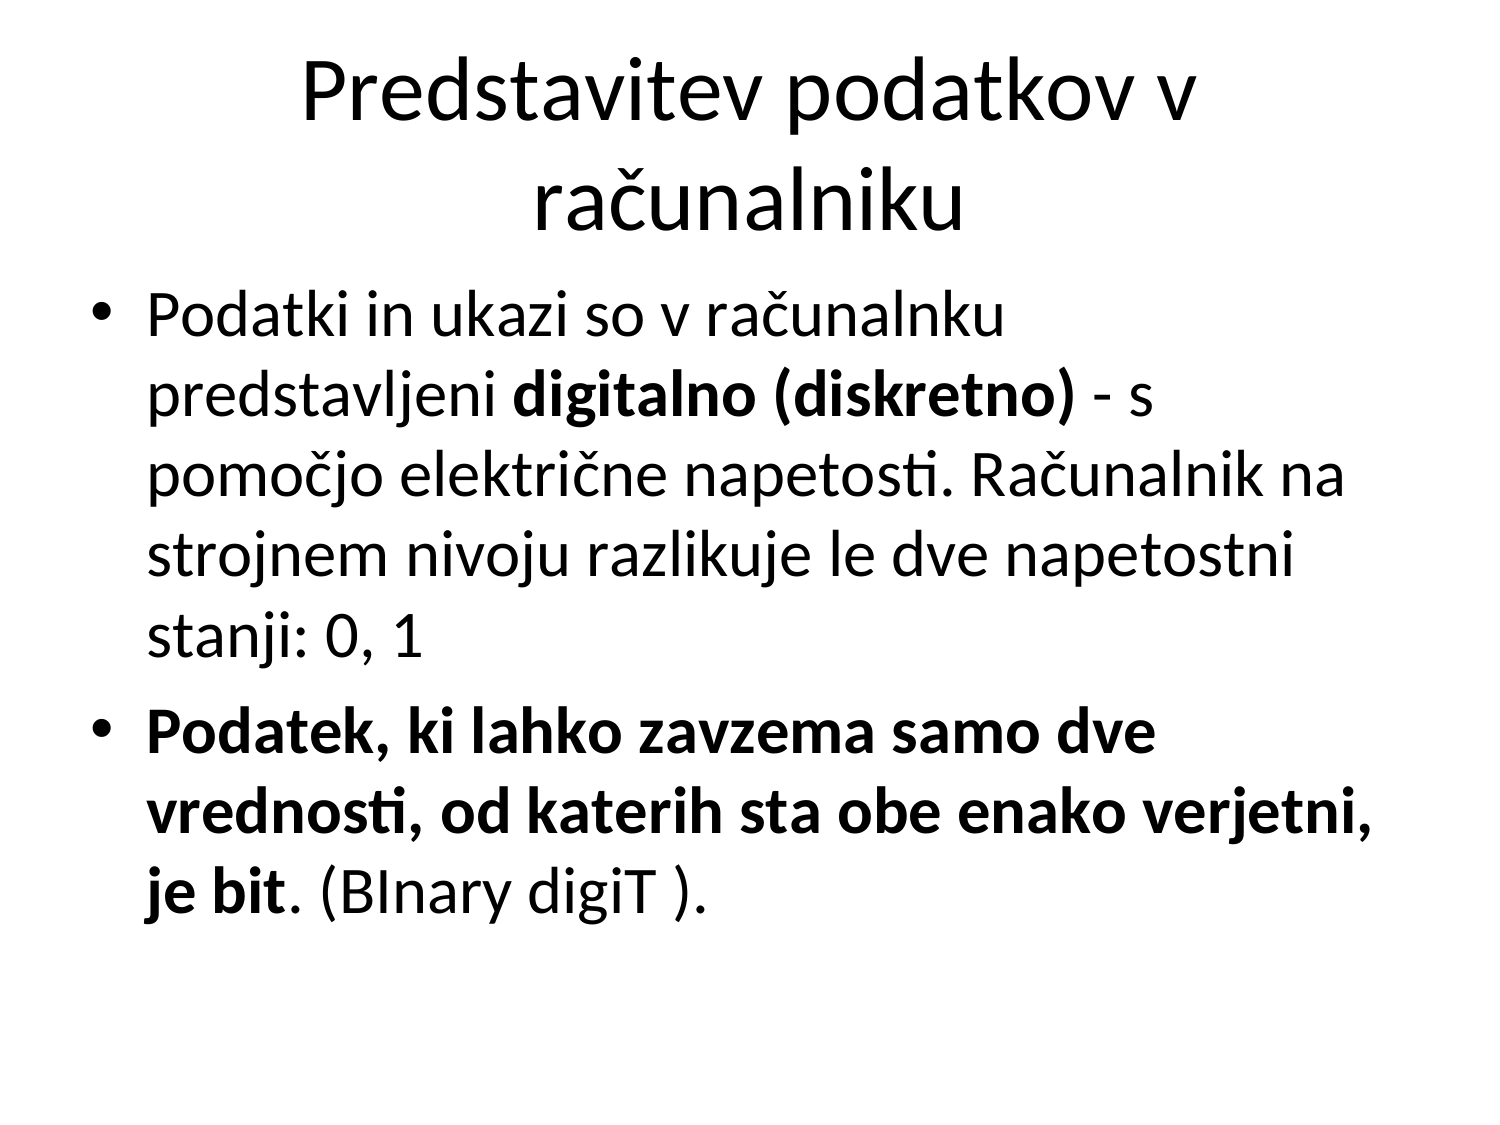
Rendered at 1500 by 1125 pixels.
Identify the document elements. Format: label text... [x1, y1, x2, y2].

title Predstavitev podatkov v računalniku [75, 21, 1426, 257]
list Podatki in ukazi so v računalnku predstavljeni digitalno (diskretno) - s pomočjo električne napetosti. Računalnik na strojnem nivoju razlikuje le dve napetostni stanji: 0, 1 Podatek, ki lahko zavzema samo dve vrednosti, od katerih sta obe enako verjetni, je bit. (BInary digiT ). [75, 262, 1426, 1006]
